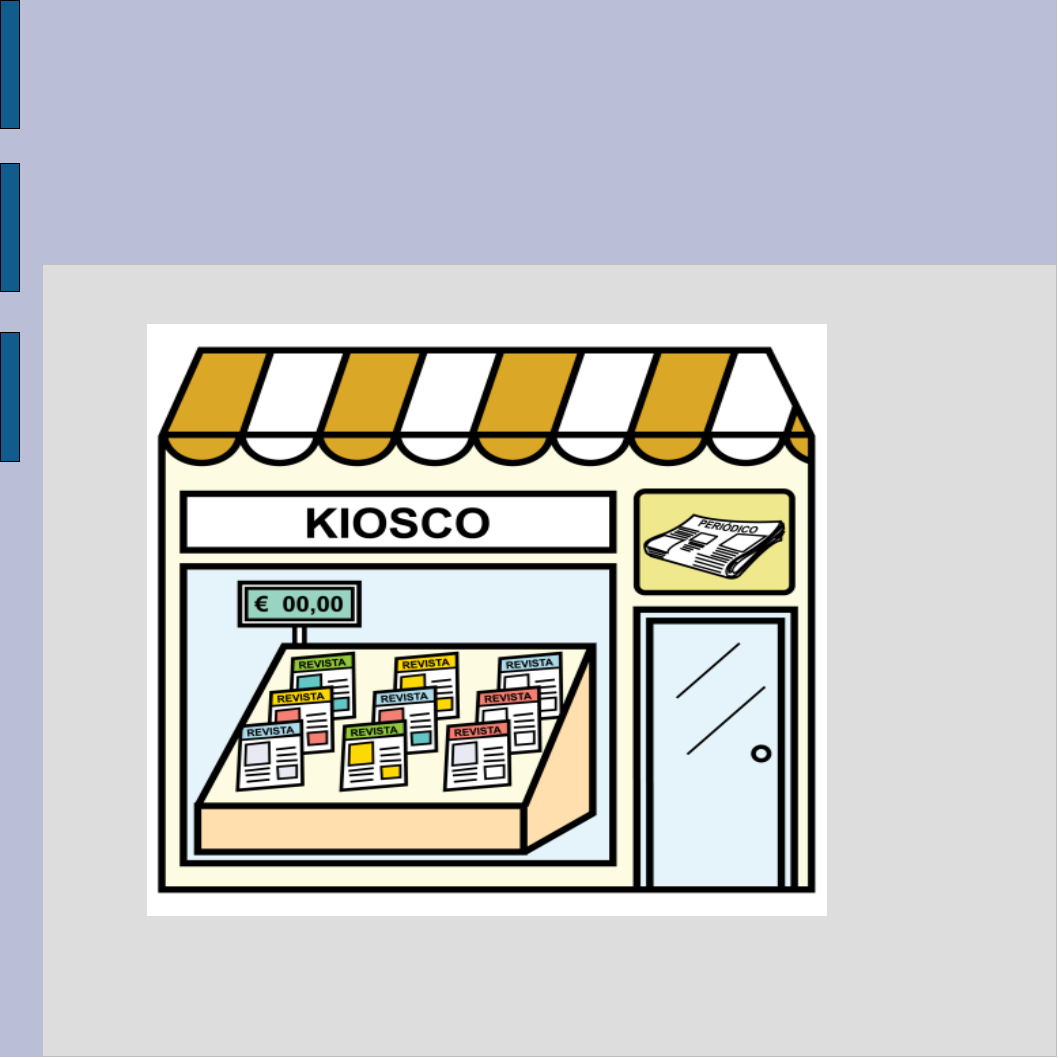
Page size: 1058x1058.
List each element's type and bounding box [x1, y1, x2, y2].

picture [147, 324, 827, 916]
